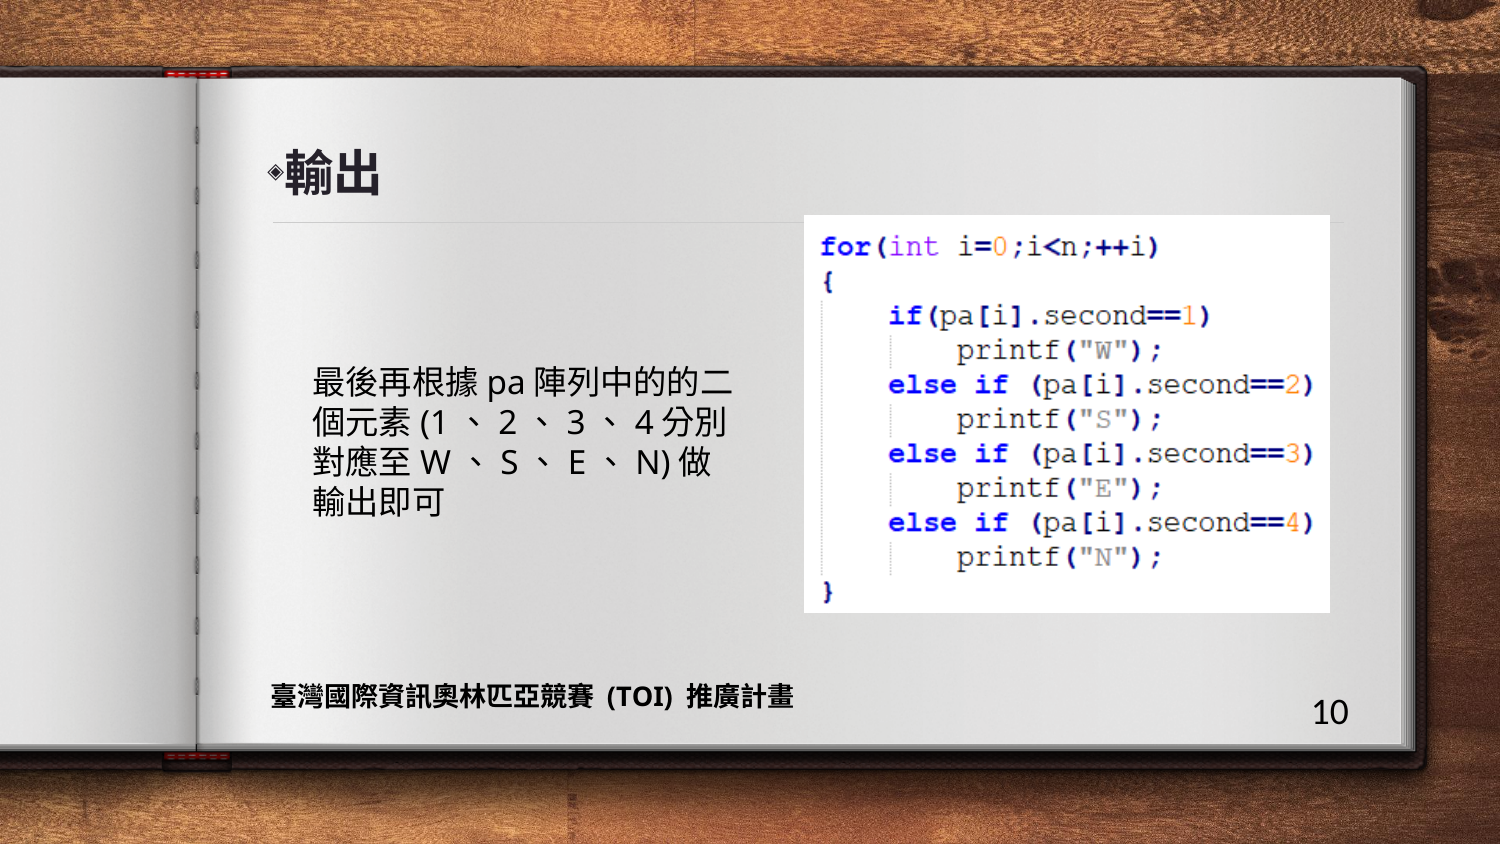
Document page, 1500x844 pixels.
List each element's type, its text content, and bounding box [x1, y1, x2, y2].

text_box 最後再根據pa陣列中的的二個元素(1、2、3、4分別對應至W、S、E、N)做輸出即可 [297, 353, 760, 491]
picture [804, 215, 1330, 613]
text_box 9 [1295, 672, 1386, 737]
list 輸出 [252, 126, 1194, 216]
